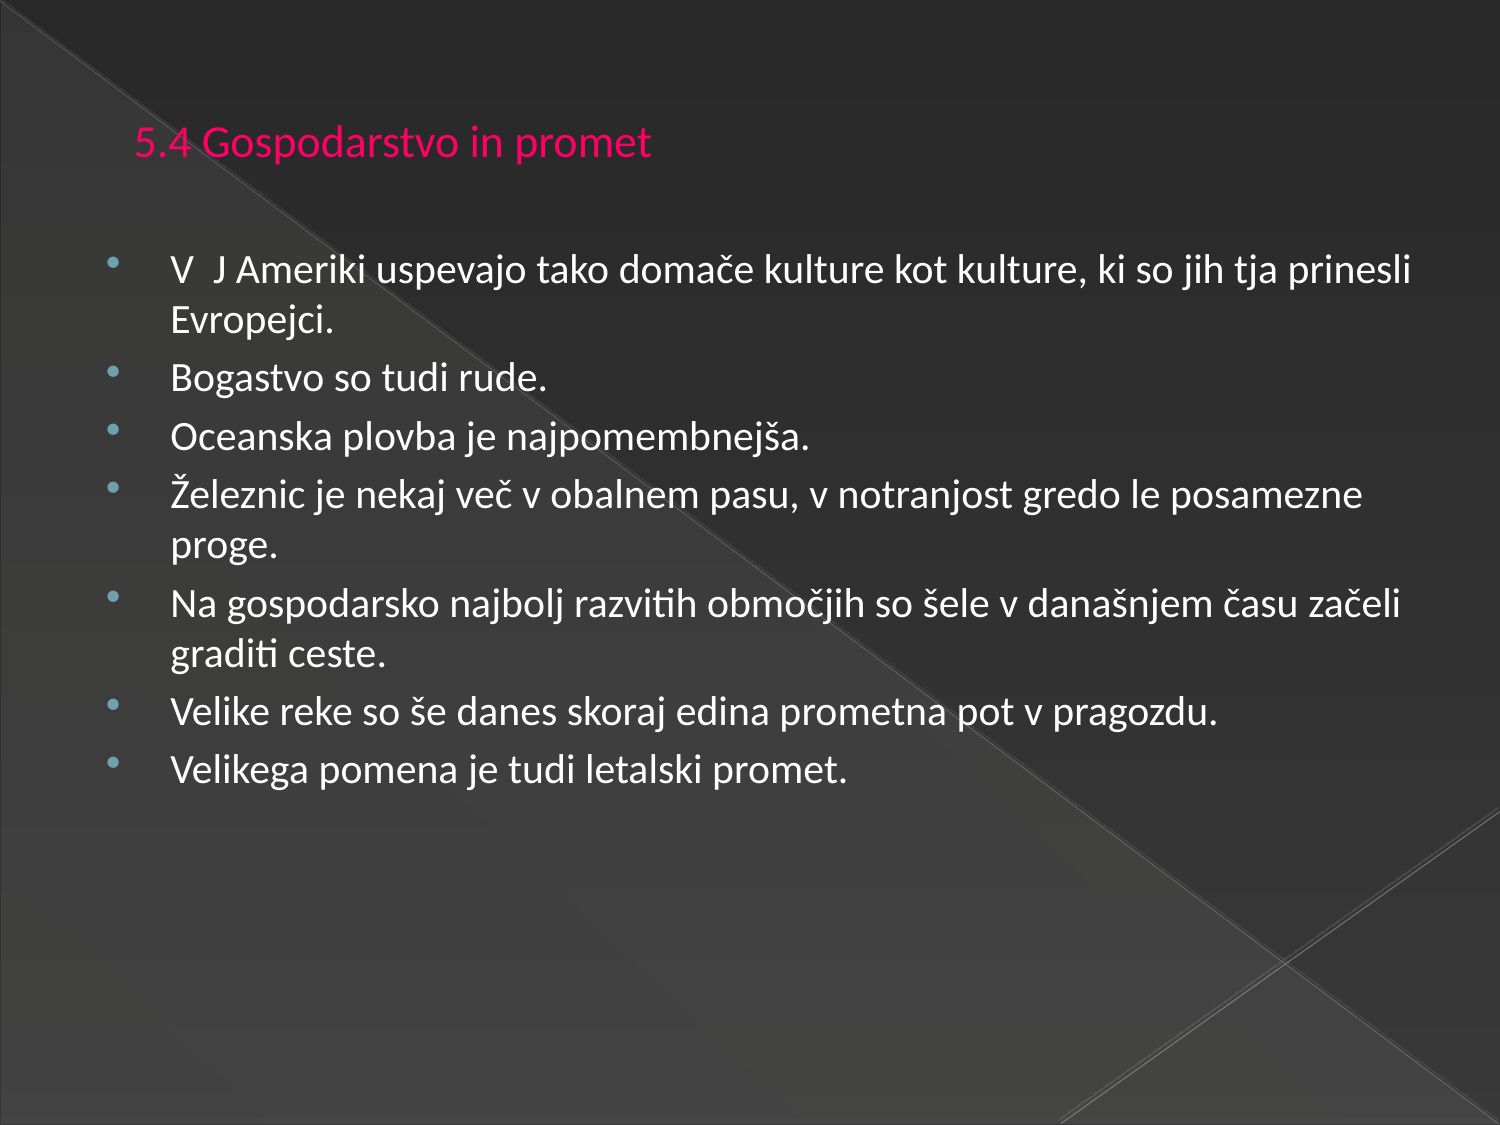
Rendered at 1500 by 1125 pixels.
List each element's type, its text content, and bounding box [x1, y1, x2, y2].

title 5.4 Gospodarstvo in promet [75, 45, 1231, 233]
list V J Ameriki uspevajo tako domače kulture kot kulture, ki so jih tja prinesli Evropejci. Bogastvo so tudi rude. Oceanska plovba je najpomembnejša. Železnic je nekaj več v obalnem pasu, v notranjost gredo le posamezne proge. Na gospodarsko najbolj razvitih območjih so šele v današnjem času začeli graditi ceste. Velike reke so še danes skoraj edina prometna pot v pragozdu. Velikega pomena je tudi letalski promet. [82, 234, 1432, 985]
